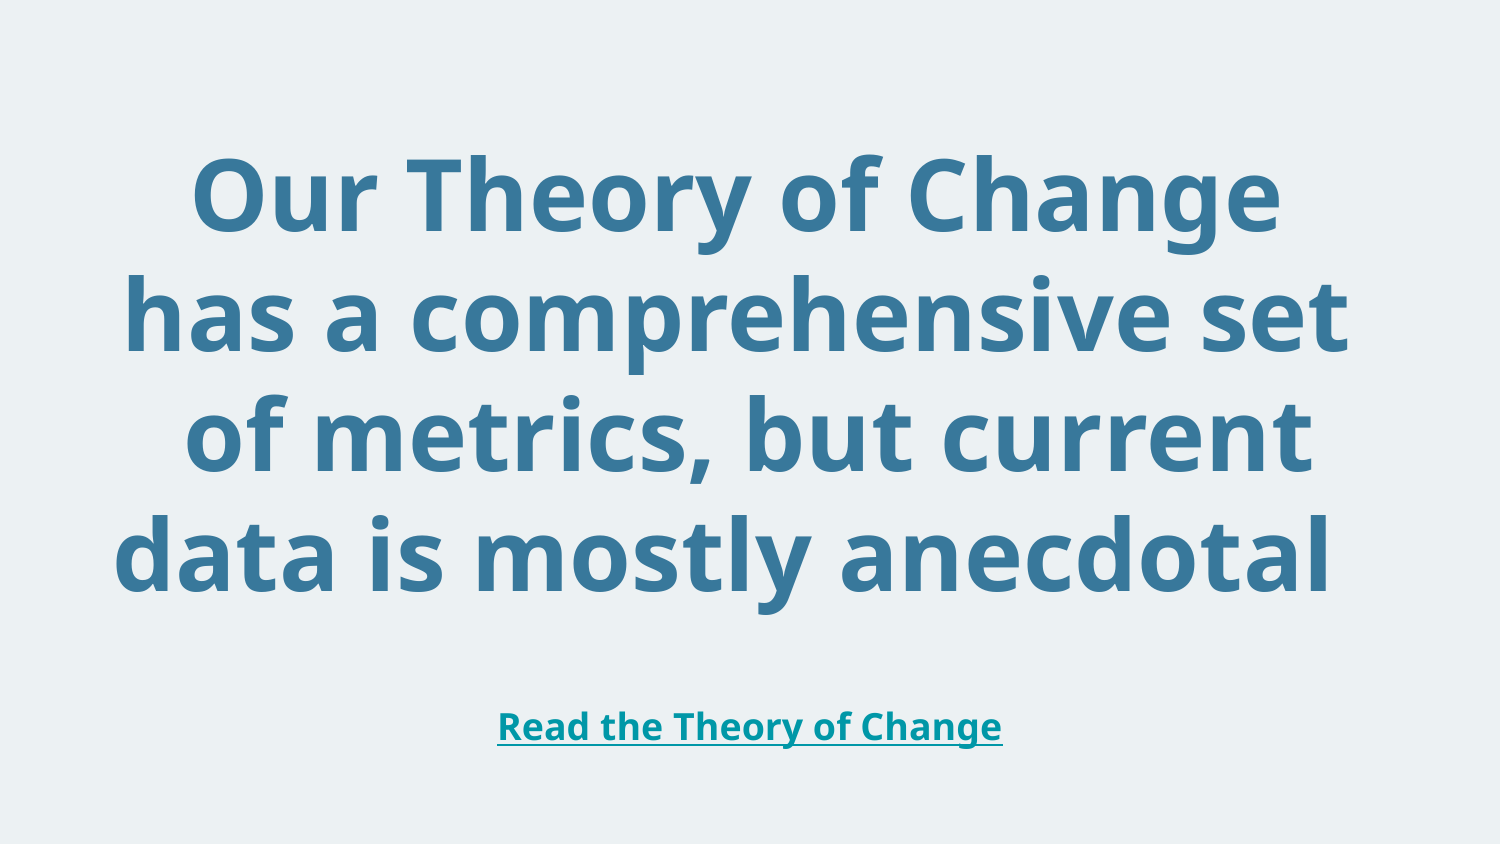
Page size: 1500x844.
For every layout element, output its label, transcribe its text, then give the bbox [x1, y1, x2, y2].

title Our Theory of Change has a comprehensive set of metrics, but current data is mostly anecdotal [51, 302, 1449, 441]
subtitle Read the Theory of Change [51, 680, 1449, 784]
